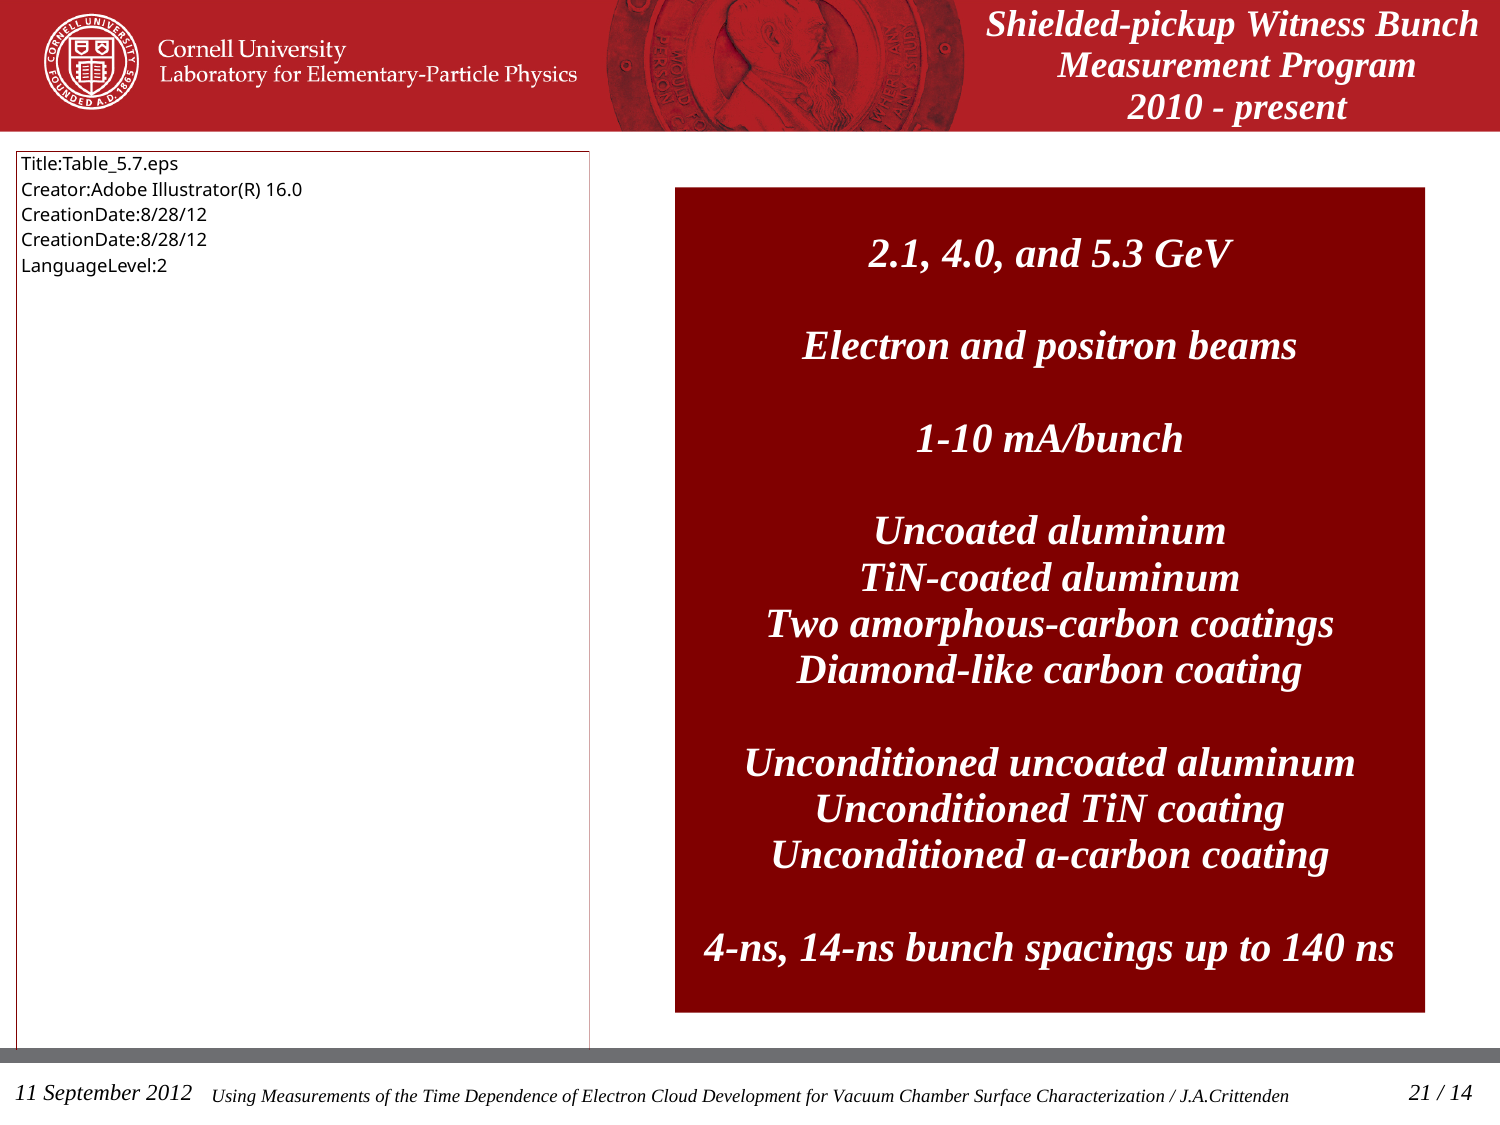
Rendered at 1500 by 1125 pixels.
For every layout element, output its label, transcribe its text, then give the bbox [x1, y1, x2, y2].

picture [15, 149, 590, 1051]
text_box Shielded-pickup Witness Bunch Measurement Program 2010 - present [975, 3, 1500, 139]
picture [0, 0, 1500, 132]
text_box 2.1, 4.0, and 5.3 GeV Electron and positron beams 1-10 mA/bunch Uncoated aluminum TiN-coated aluminum Two amorphous-carbon coatings Diamond-like carbon coating Unconditioned uncoated aluminum Unconditioned TiN coating Unconditioned a-carbon coating 4-ns, 14-ns bunch spacings up to 140 ns [675, 187, 1426, 1013]
